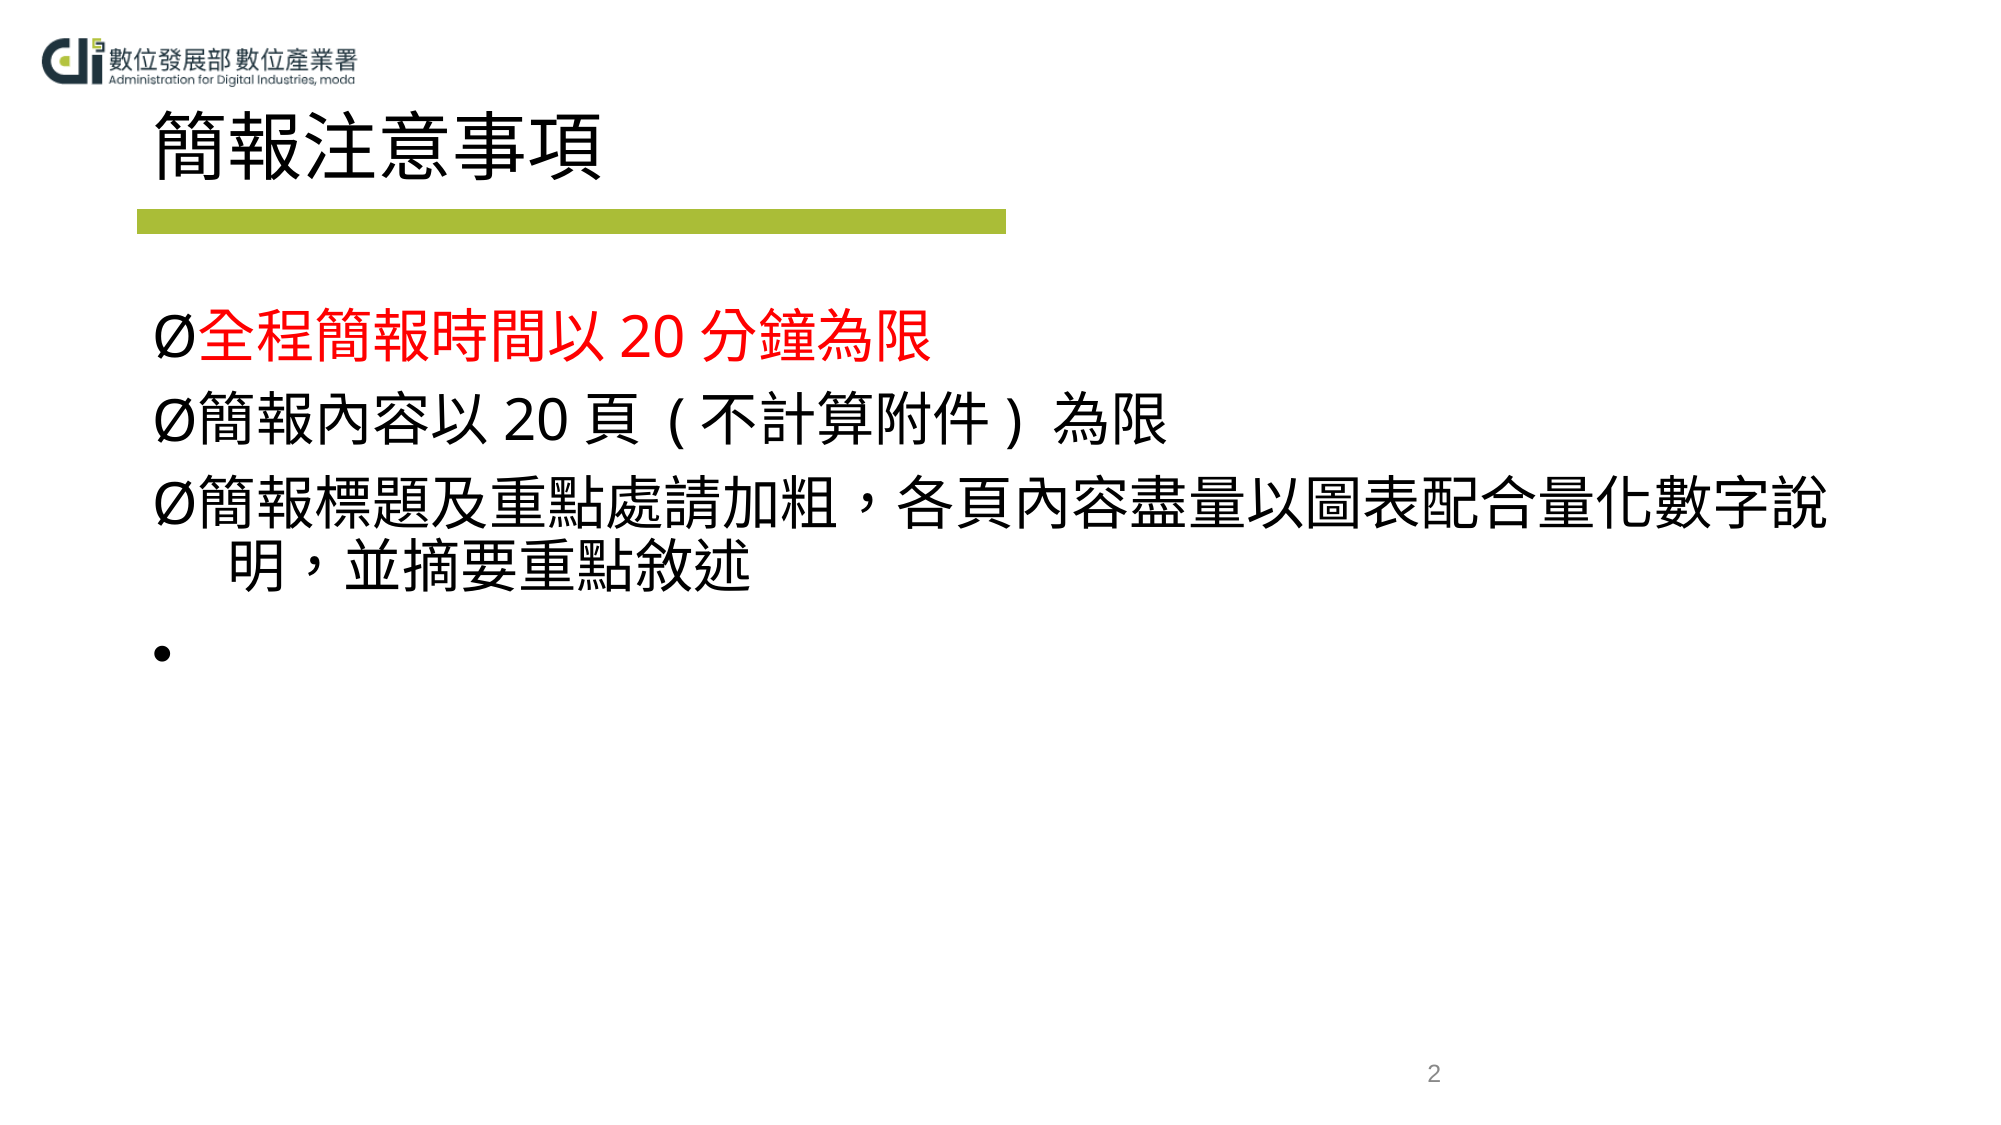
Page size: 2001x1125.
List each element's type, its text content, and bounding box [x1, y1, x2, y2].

list 全程簡報時間以20分鐘為限 簡報內容以20頁 (不計算附件) 為限 簡報標題及重點處請加粗，各頁內容盡量以圖表配合量化數字說明，並摘要重點敘述 [137, 299, 1863, 1014]
title 簡報注意事項 [137, 96, 1863, 205]
text_box [1412, 1042, 1863, 1103]
